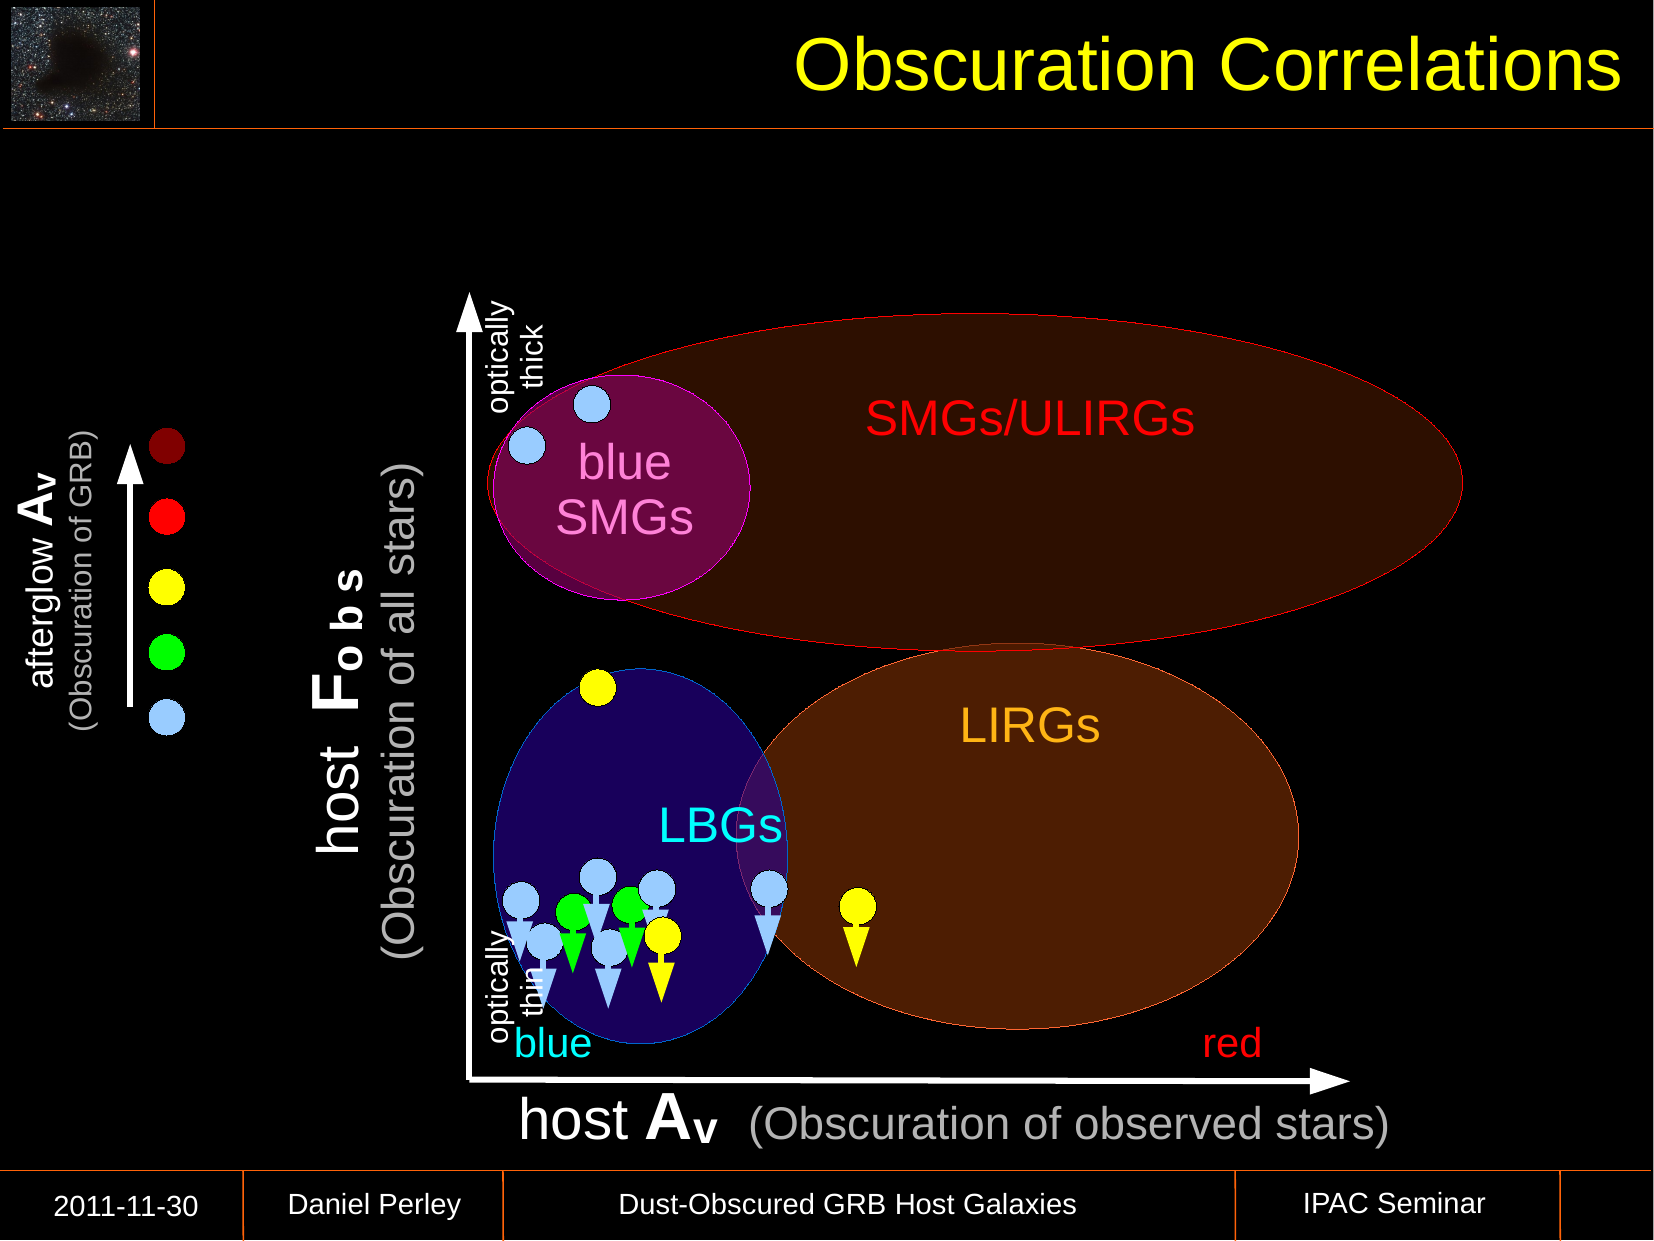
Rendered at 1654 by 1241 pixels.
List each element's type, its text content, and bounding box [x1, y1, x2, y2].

text_box [148, 427, 186, 465]
text_box [147, 633, 186, 671]
text_box LIRGs [805, 689, 1256, 761]
text_box [557, 668, 1299, 1012]
text_box afterglow Av (Obscuration of GRB) [0, 225, 119, 938]
text_box host Fo b s (Obscuration of all stars) [290, 307, 478, 1117]
text_box host Av (Obscuration of observed stars) [483, 1071, 1426, 1179]
text_box LBGs [643, 789, 820, 861]
picture [11, 7, 140, 121]
text_box [148, 497, 186, 536]
text_box blue SMGs [557, 426, 751, 553]
text_box [147, 568, 186, 606]
text_box [148, 698, 186, 737]
title Obscuration Correlations [594, 21, 1624, 108]
text_box [557, 313, 1463, 689]
text_box blue red [487, 1012, 1313, 1074]
text_box optically optically thin thick [472, 242, 557, 1068]
text_box SMGs/ULIRGs [805, 382, 1256, 454]
